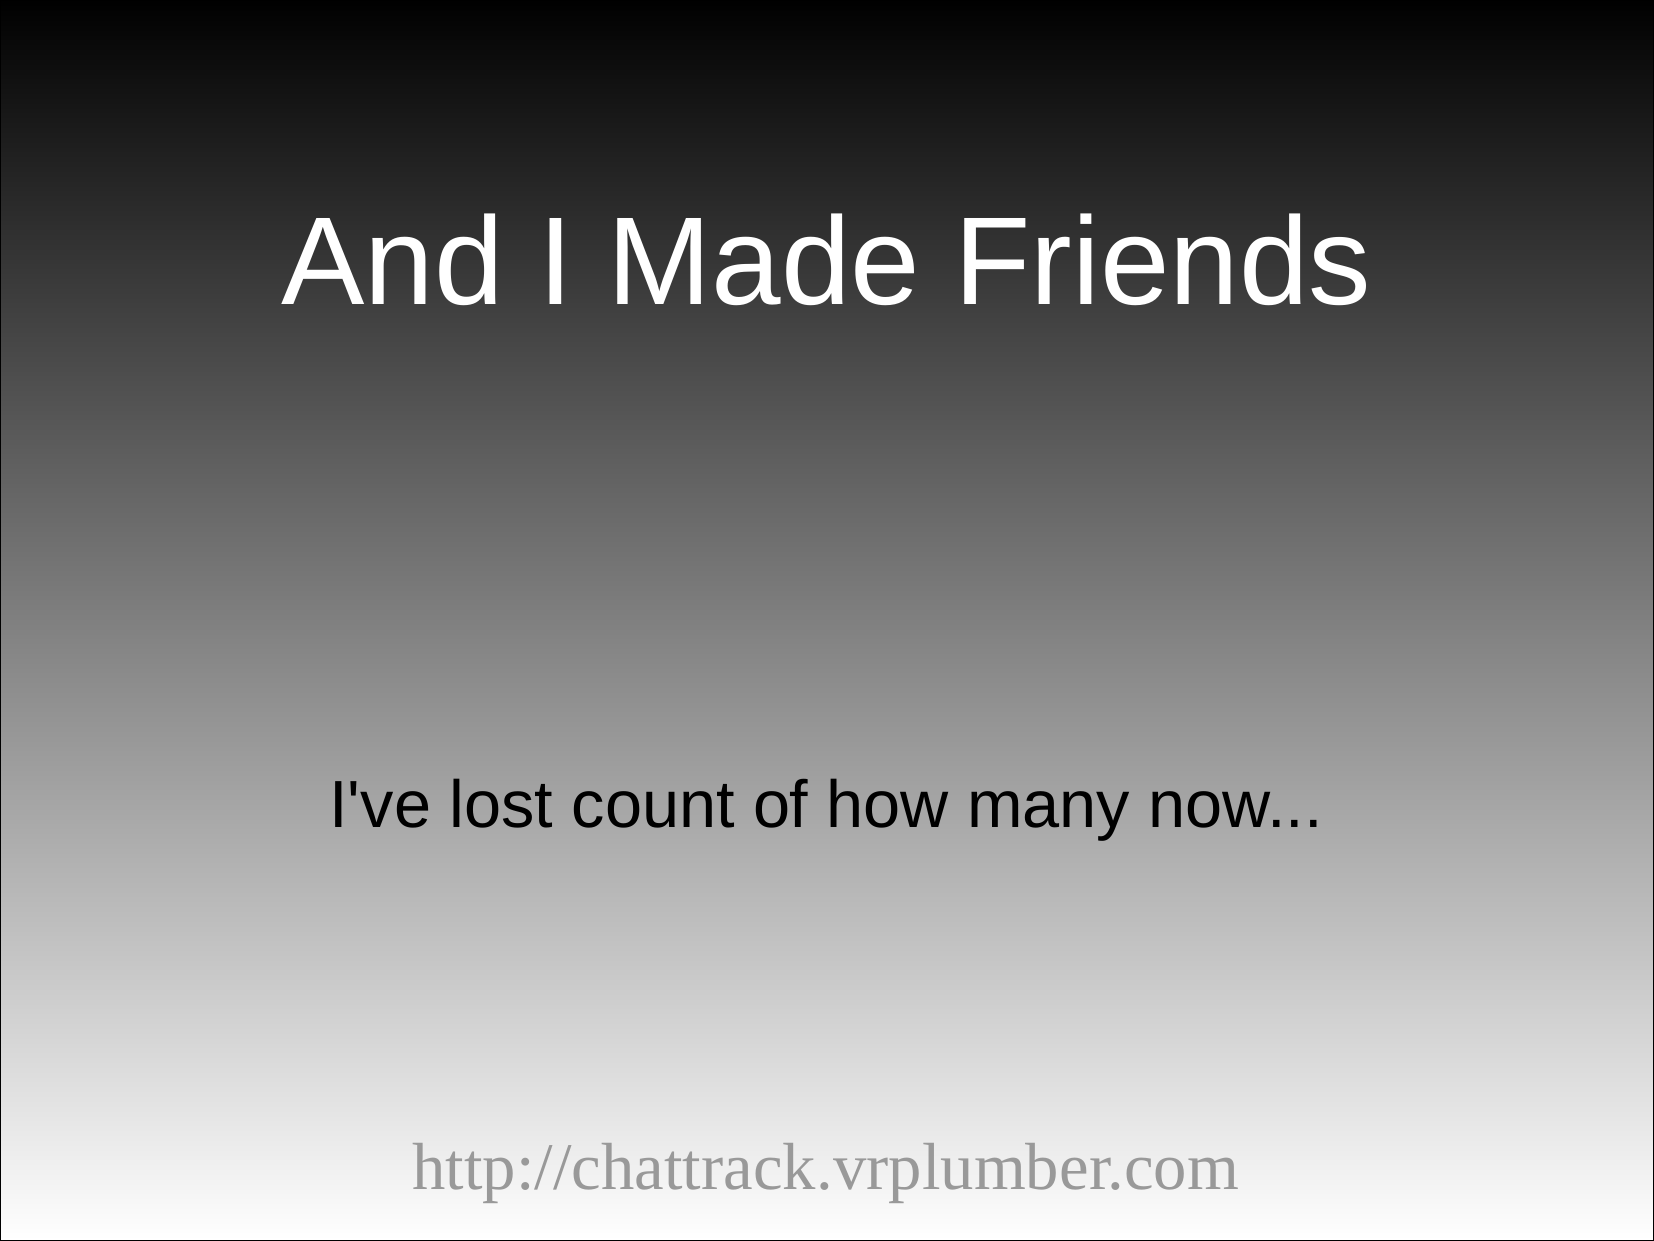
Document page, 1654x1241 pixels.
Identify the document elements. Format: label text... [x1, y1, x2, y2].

title And I Made Friends [0, 56, 1654, 466]
subtitle I've lost count of how many now... [29, 403, 1625, 1207]
